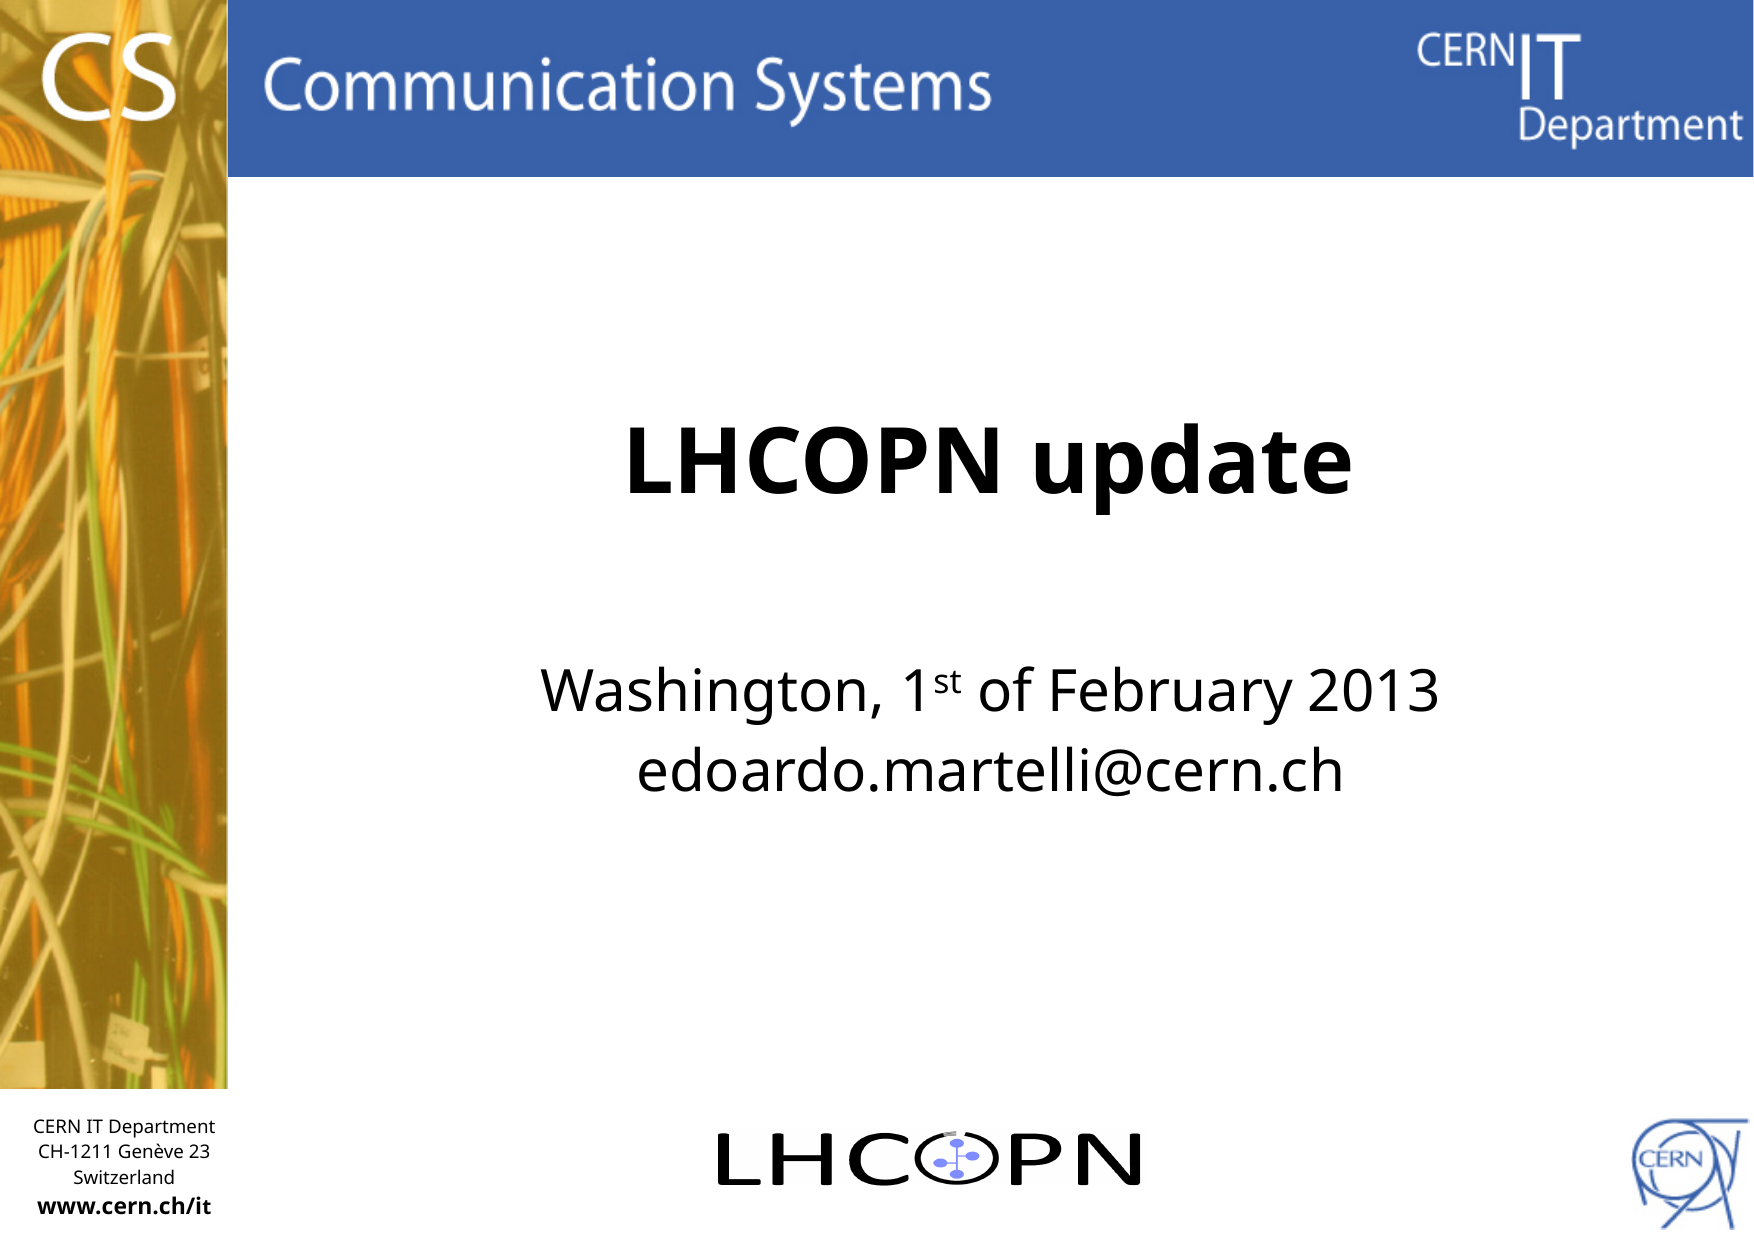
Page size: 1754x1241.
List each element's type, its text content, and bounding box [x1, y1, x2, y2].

text_box CERN IT Department CH-1211 Genève 23 Switzerland www.cern.ch/it [0, 1105, 249, 1229]
picture [713, 1128, 1149, 1189]
text_box Washington, 1st of February 2013 edoardo.martelli@cern.ch [345, 642, 1637, 975]
picture [0, 0, 1754, 1089]
picture [1631, 1117, 1750, 1230]
title LHCOPN update [326, 324, 1652, 593]
